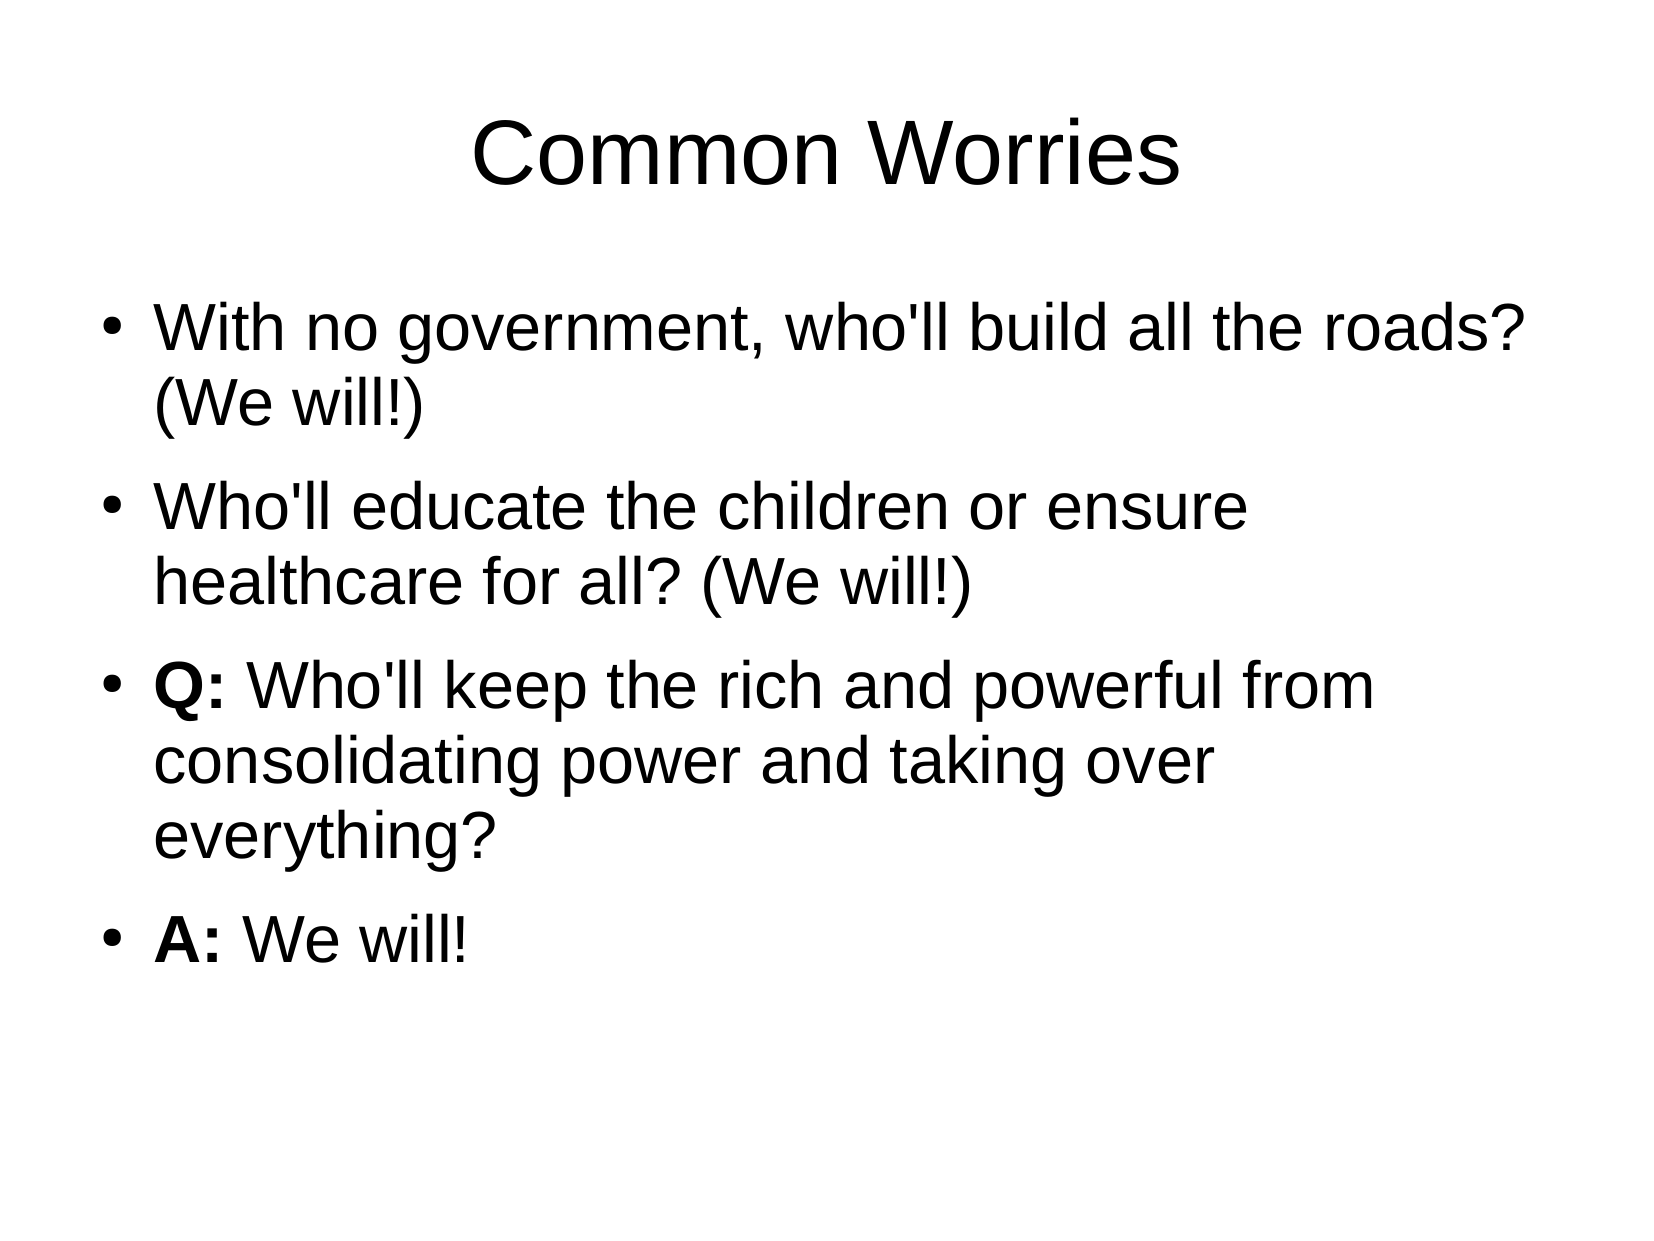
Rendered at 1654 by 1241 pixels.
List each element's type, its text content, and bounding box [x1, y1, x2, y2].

title Common Worries [82, 56, 1571, 250]
list With no government, who'll build all the roads? (We will!) Who'll educate the children or ensure healthcare for all? (We will!) Q: Who'll keep the rich and powerful from consolidating power and taking over everything? A: We will! [82, 290, 1571, 1094]
